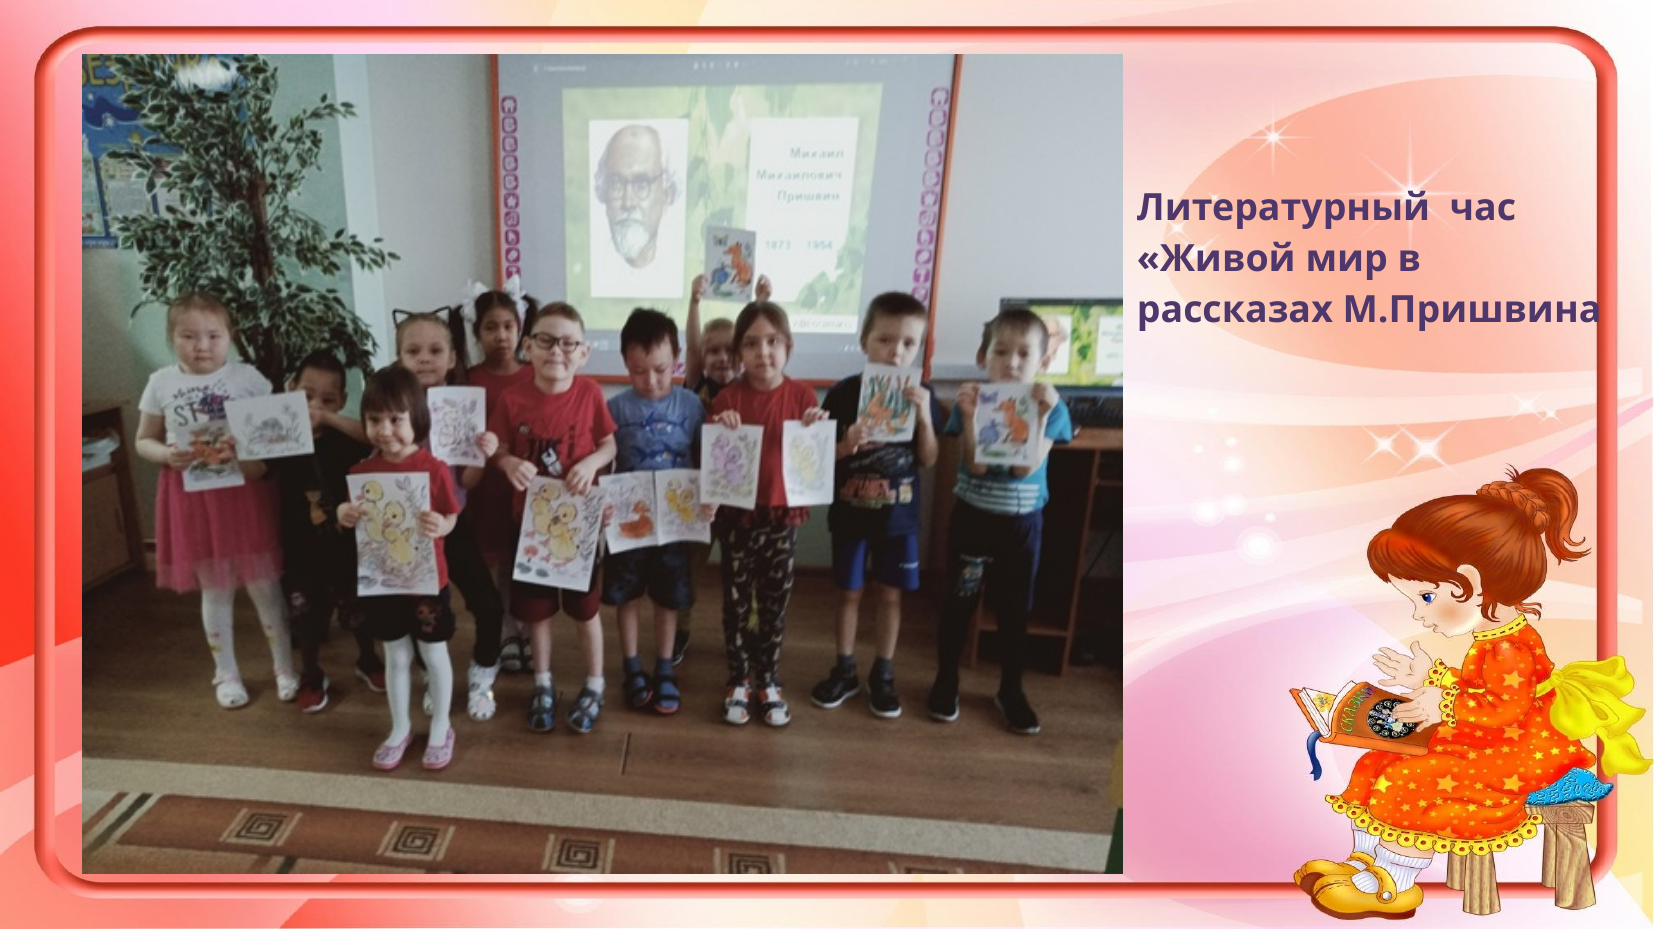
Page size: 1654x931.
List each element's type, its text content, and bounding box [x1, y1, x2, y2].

text_box Литературный час «Живой мир в рассказах М.Пришвина [1122, 172, 1618, 443]
picture [0, 0, 1654, 929]
